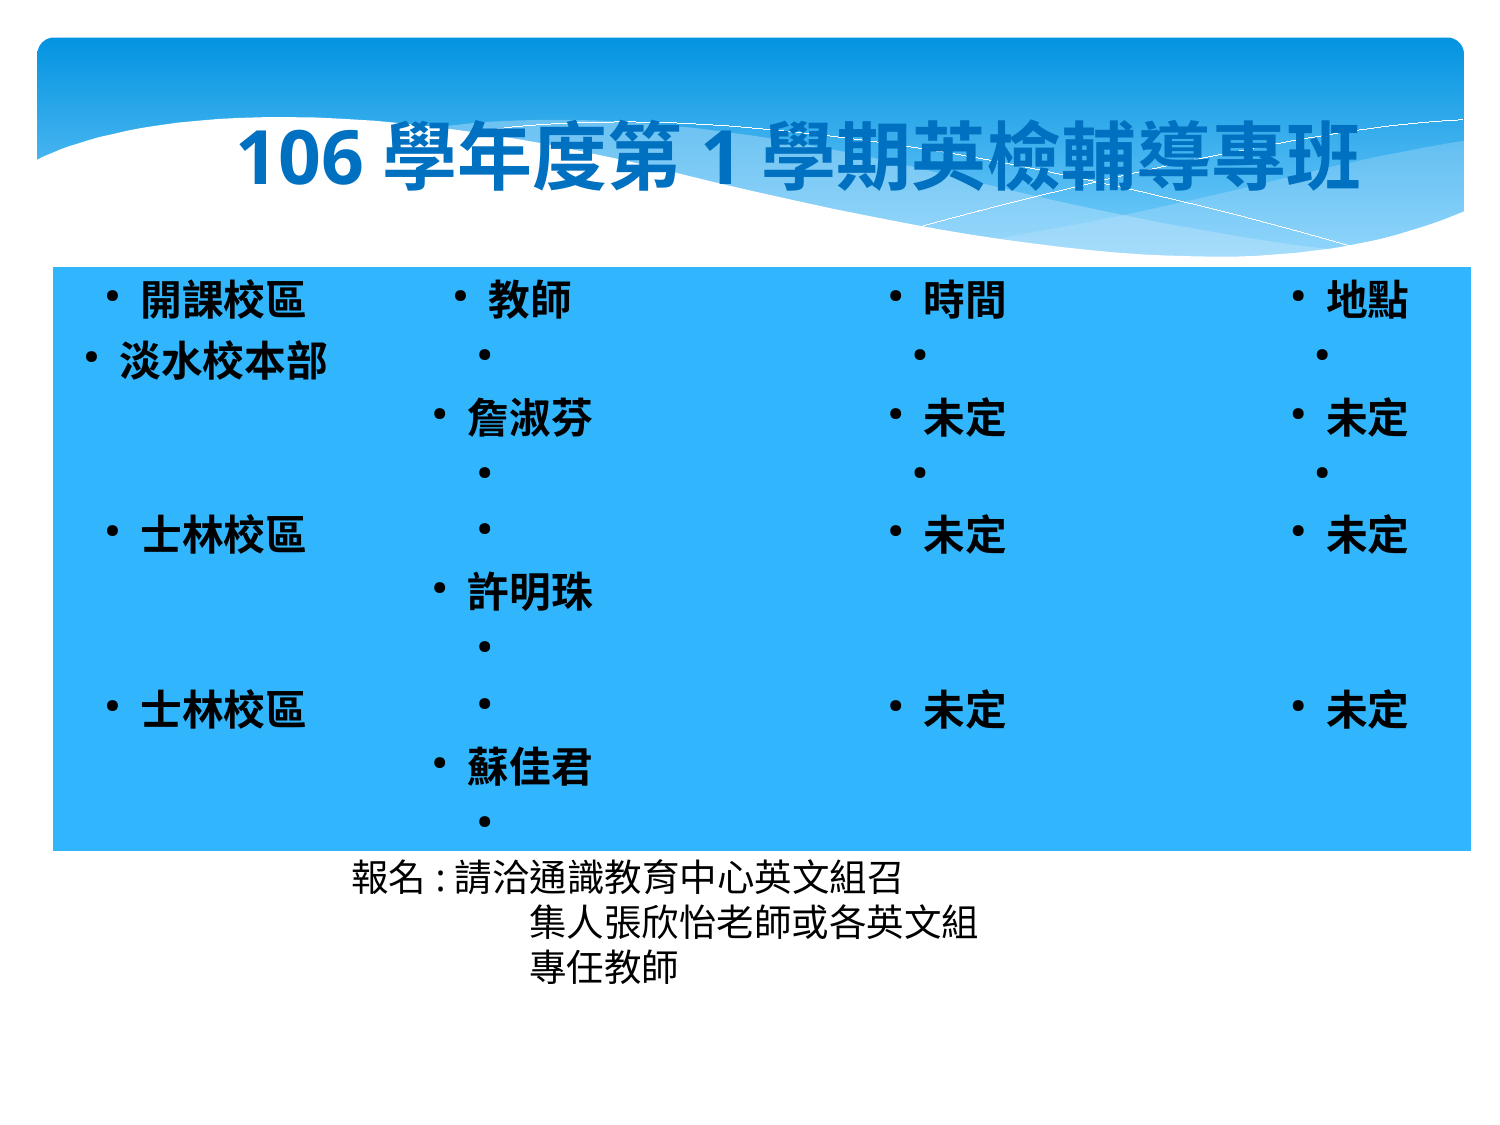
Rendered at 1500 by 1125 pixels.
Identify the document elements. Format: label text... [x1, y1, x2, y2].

text_box 報名:請洽通識教育中心英文組召 集人張欣怡老師或各英文組 專任教師 [336, 846, 1128, 1043]
table_cell 未定 [1230, 677, 1471, 851]
table_header 教師 [359, 267, 666, 328]
table_cell 詹淑芬 [359, 328, 666, 502]
table_header 開課校區 [53, 267, 359, 328]
table_cell 蘇佳君 [359, 677, 666, 846]
table_cell 淡水校本部 [53, 328, 359, 502]
table_header 地點 [1230, 267, 1471, 328]
table_header 時間 [666, 267, 1230, 328]
table_cell 士林校區 [53, 502, 359, 677]
table_cell 士林校區 [53, 677, 359, 851]
table_cell 未定 [666, 328, 1230, 502]
table_cell 許明珠 [359, 502, 666, 677]
table_cell 未定 [666, 502, 1230, 677]
text_box 106學年度第1學期英檢輔導專班 [220, 101, 1341, 208]
table_cell 未定 [1230, 328, 1471, 502]
table_cell 未定 [666, 677, 1230, 851]
table_cell 未定 [1230, 502, 1471, 677]
